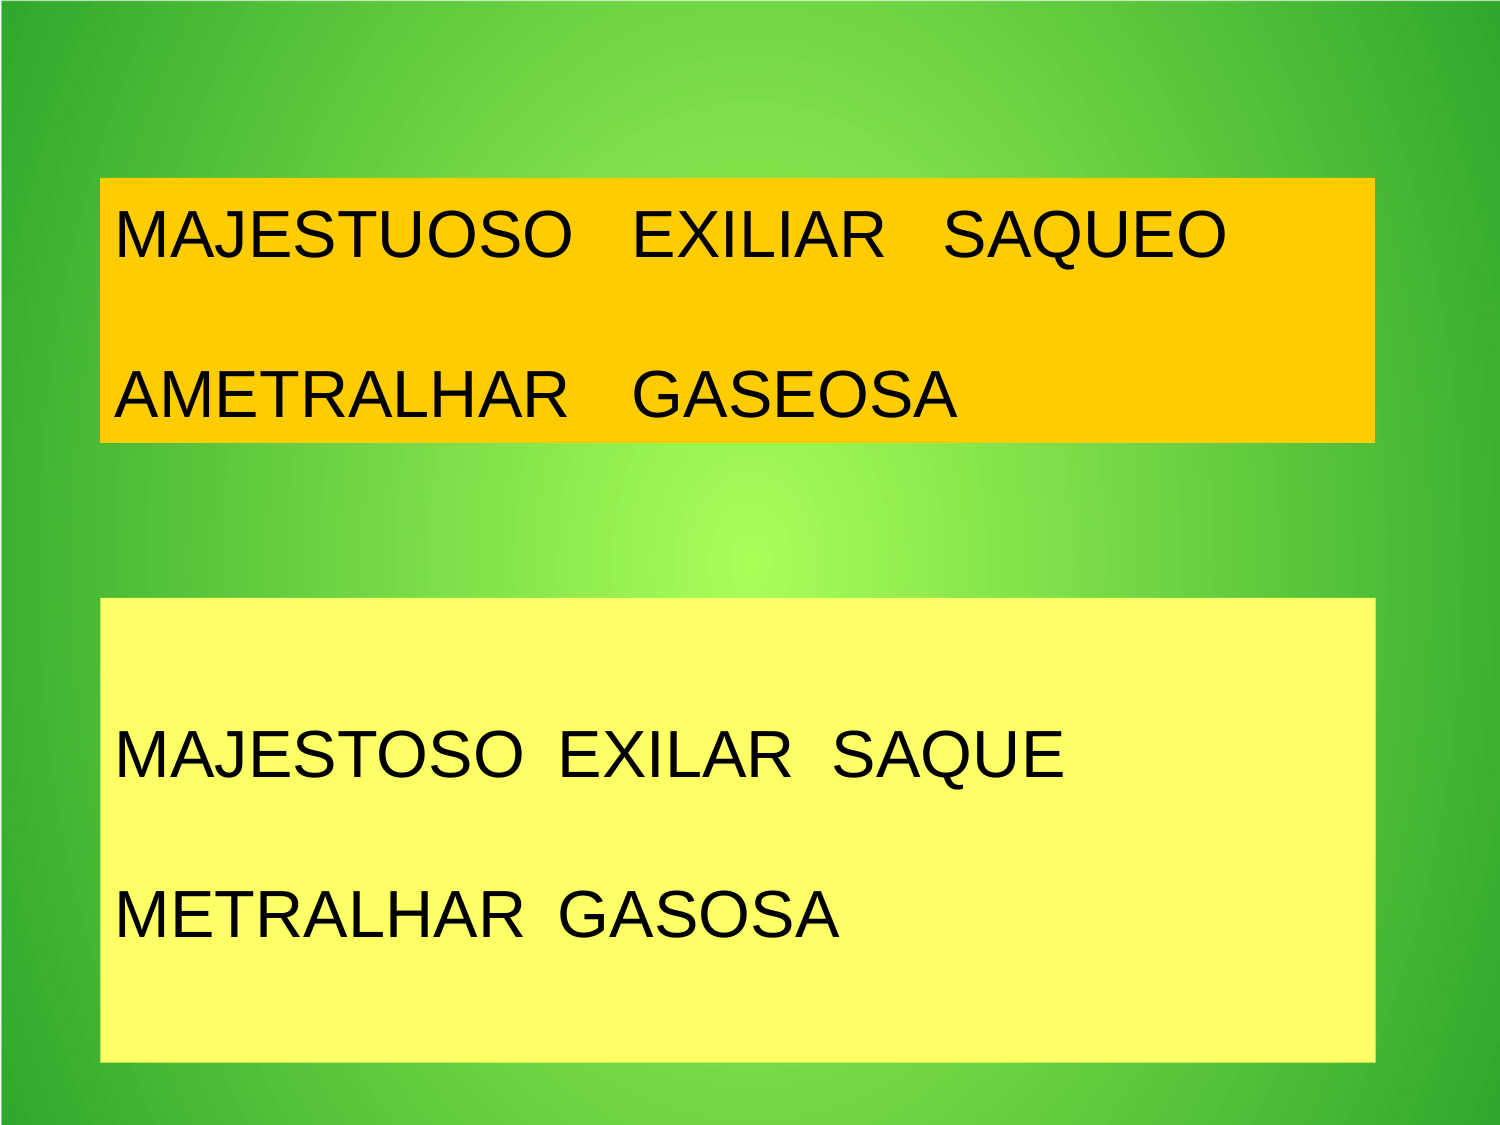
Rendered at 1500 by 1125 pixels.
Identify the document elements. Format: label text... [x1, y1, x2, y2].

text_box MAJESTOSO EXILAR SAQUE METRALHAR GASOSA [100, 597, 1376, 1063]
picture [0, 0, 1500, 1125]
text_box MAJESTUOSO EXILIAR SAQUEO AMETRALHAR GASEOSA [100, 177, 1375, 443]
